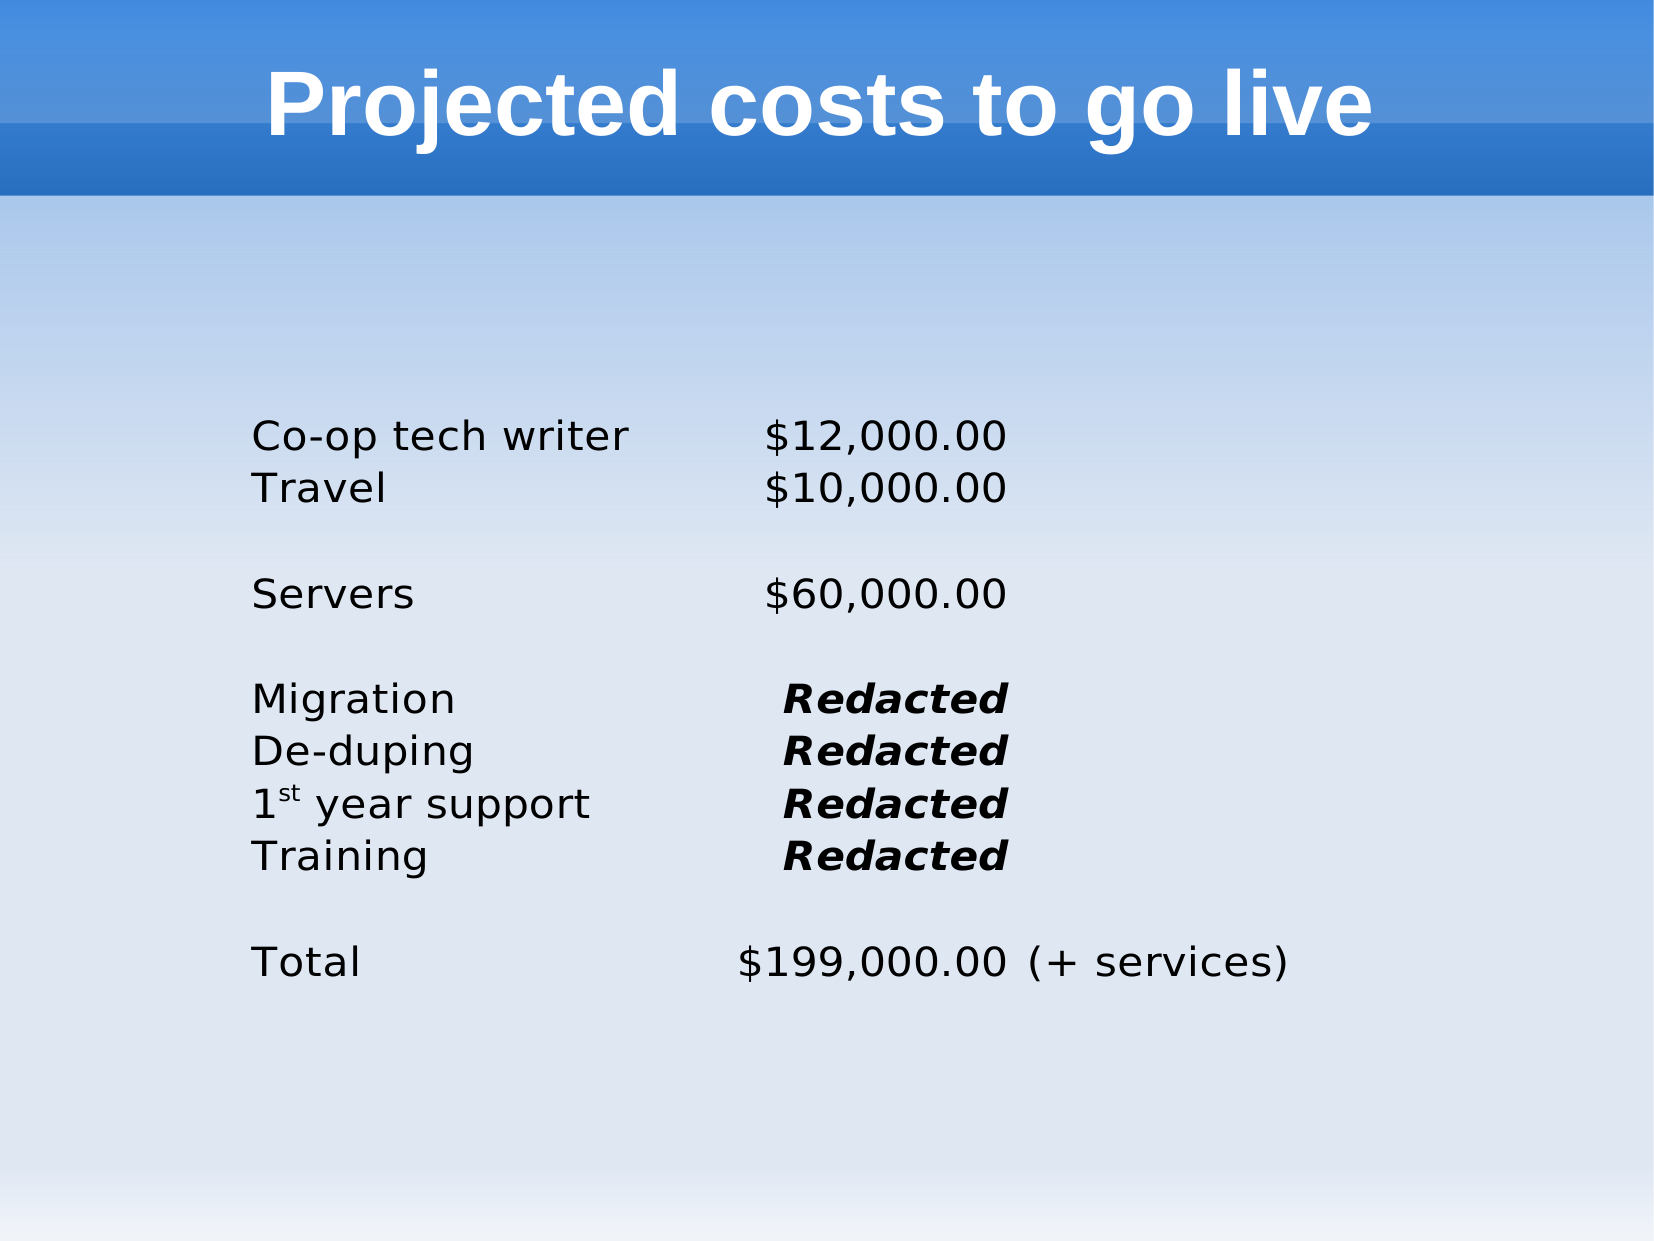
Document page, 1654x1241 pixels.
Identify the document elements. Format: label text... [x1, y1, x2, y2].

picture [0, 0, 1654, 1241]
title Projected costs to go live [76, 0, 1565, 208]
chart [249, 409, 1419, 1162]
